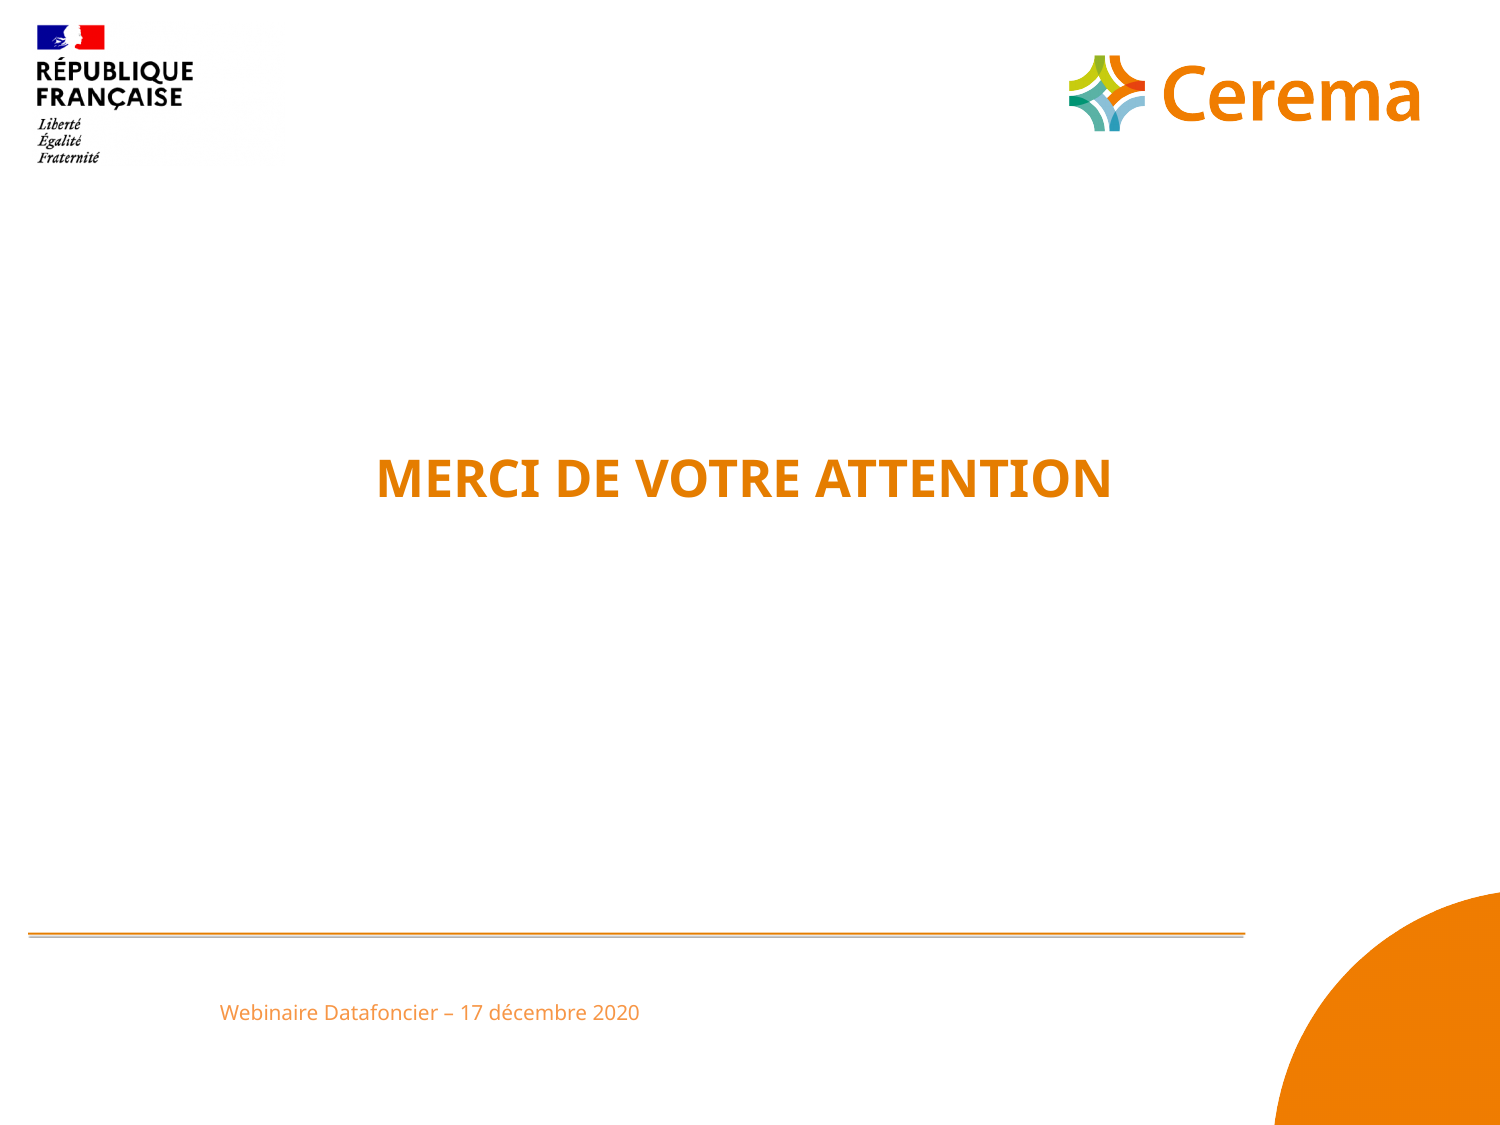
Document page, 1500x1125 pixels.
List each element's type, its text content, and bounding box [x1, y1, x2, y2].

picture [1272, 891, 1500, 1125]
picture [1031, 18, 1457, 169]
picture [32, 21, 285, 166]
text_box Webinaire Datafoncier – 17 décembre 2020 [212, 992, 787, 1032]
text_box Merci de votre attention [309, 258, 1180, 756]
